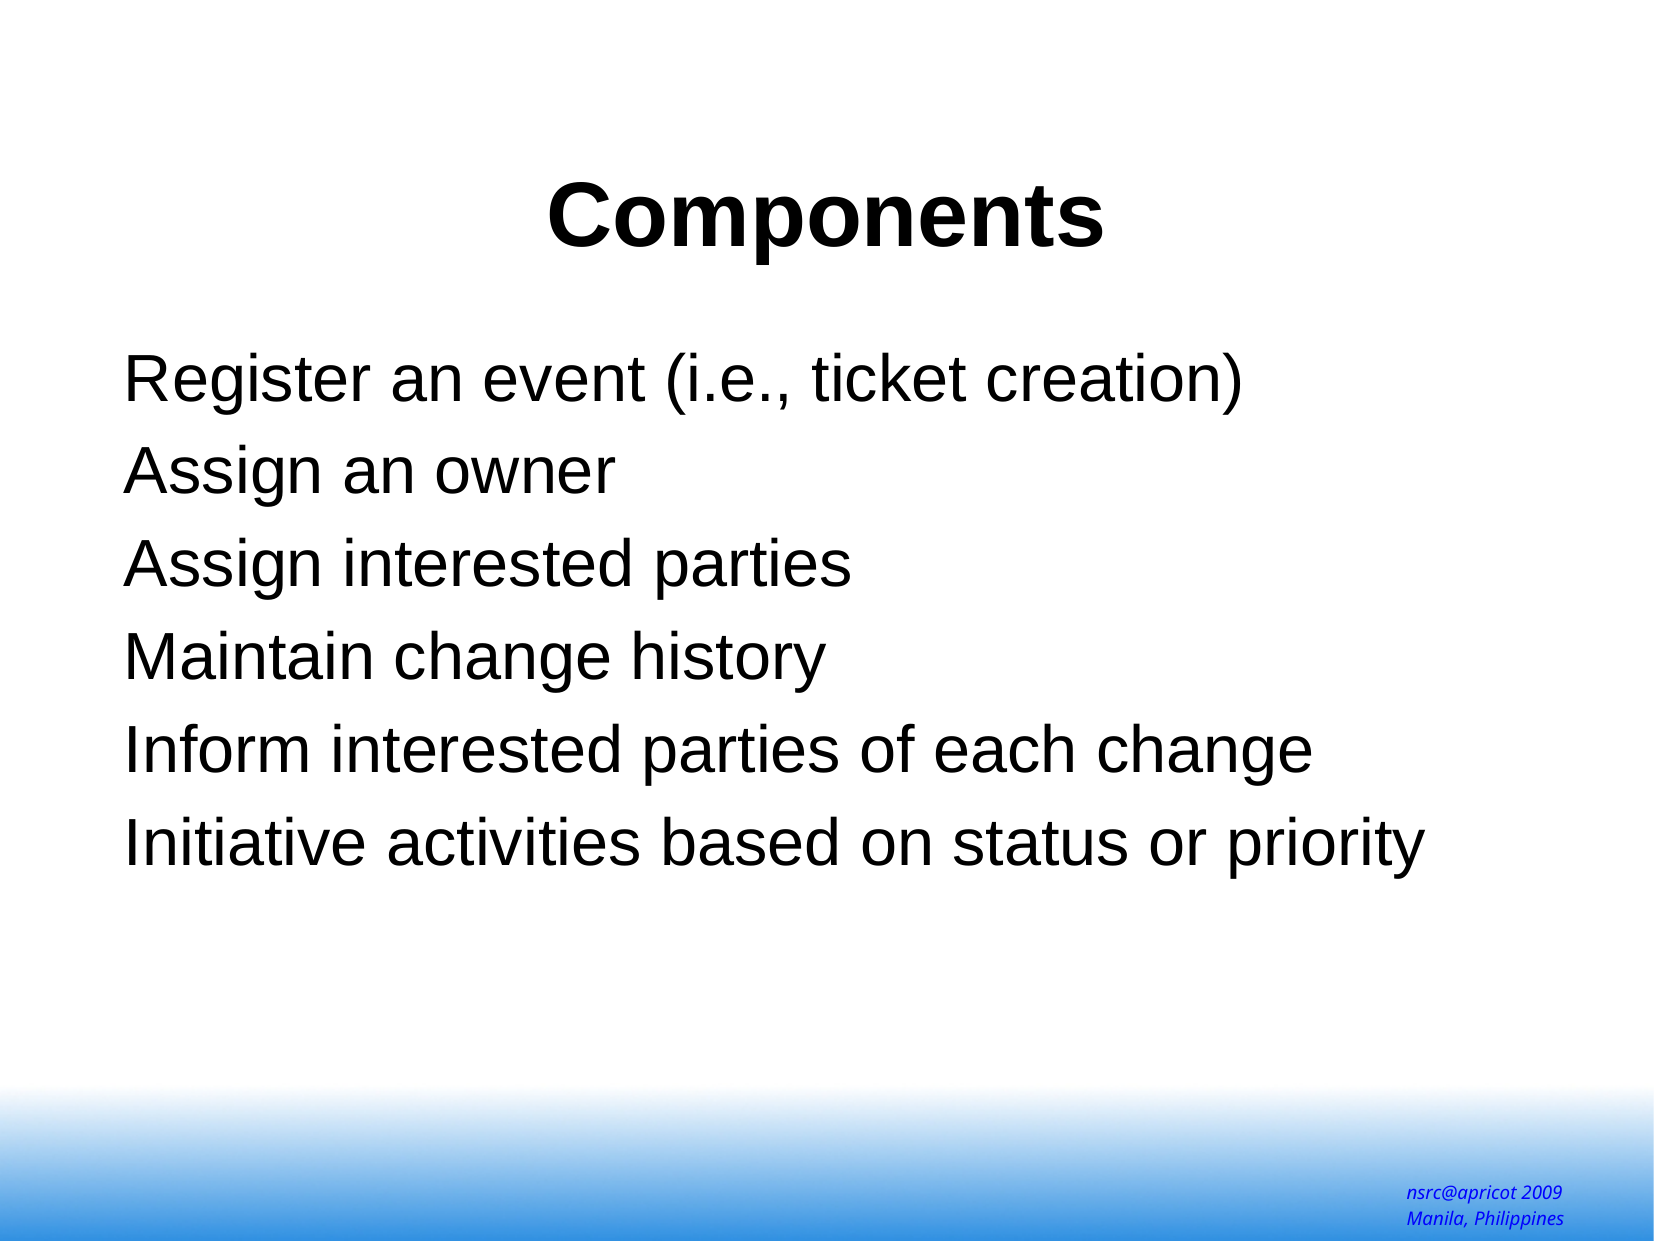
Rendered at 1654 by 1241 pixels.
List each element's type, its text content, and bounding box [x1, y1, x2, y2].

title Components [124, 110, 1530, 318]
list Register an event (i.e., ticket creation) Assign an owner Assign interested parties Maintain change history Inform interested parties of each change Initiative activities based on status or priority [124, 339, 1530, 976]
picture [0, 1083, 1654, 1241]
